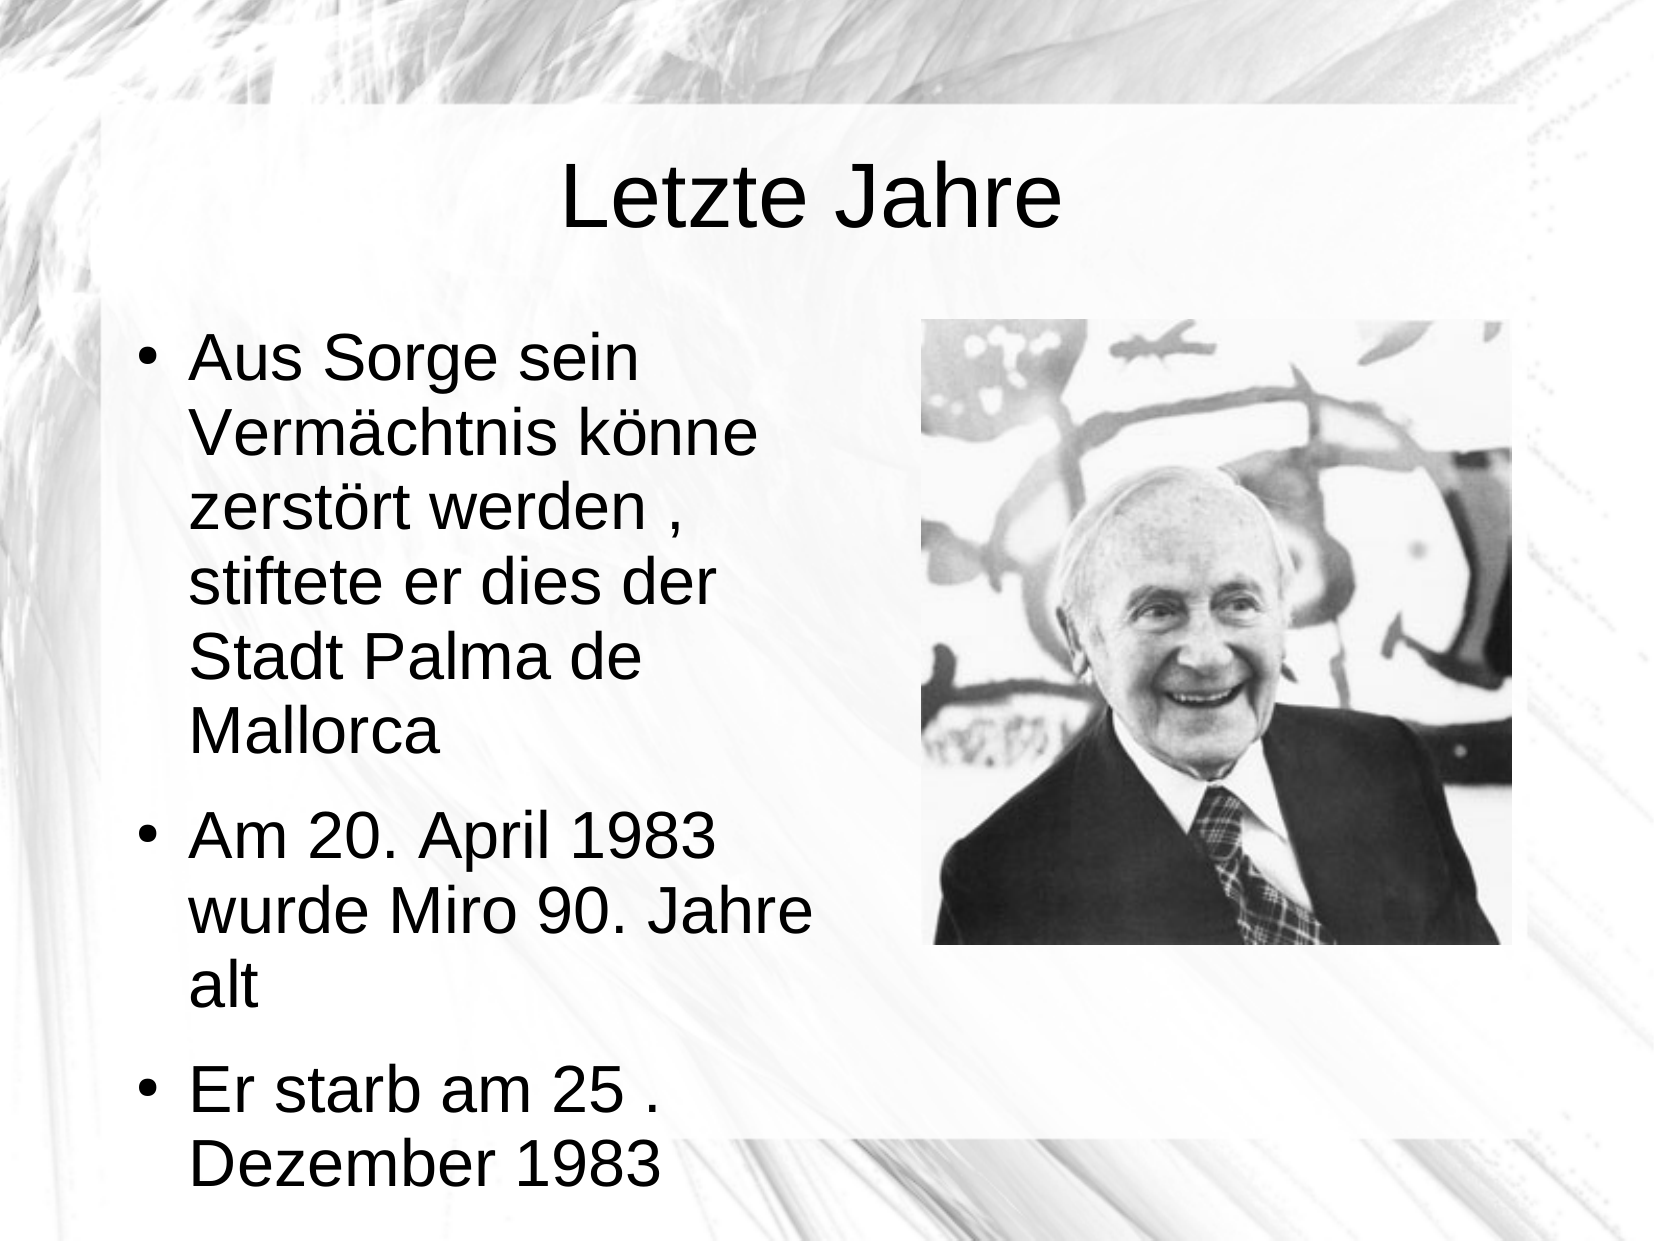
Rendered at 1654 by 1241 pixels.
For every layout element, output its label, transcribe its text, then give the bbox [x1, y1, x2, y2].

title Letzte Jahre [118, 112, 1506, 281]
list Aus Sorge sein Vermächtnis könne zerstört werden , stiftete er dies der Stadt Palma de Mallorca Am 20. April 1983 wurde Miro 90. Jahre alt Er starb am 25 . Dezember 1983 [118, 319, 827, 1241]
picture [0, 0, 1654, 1241]
